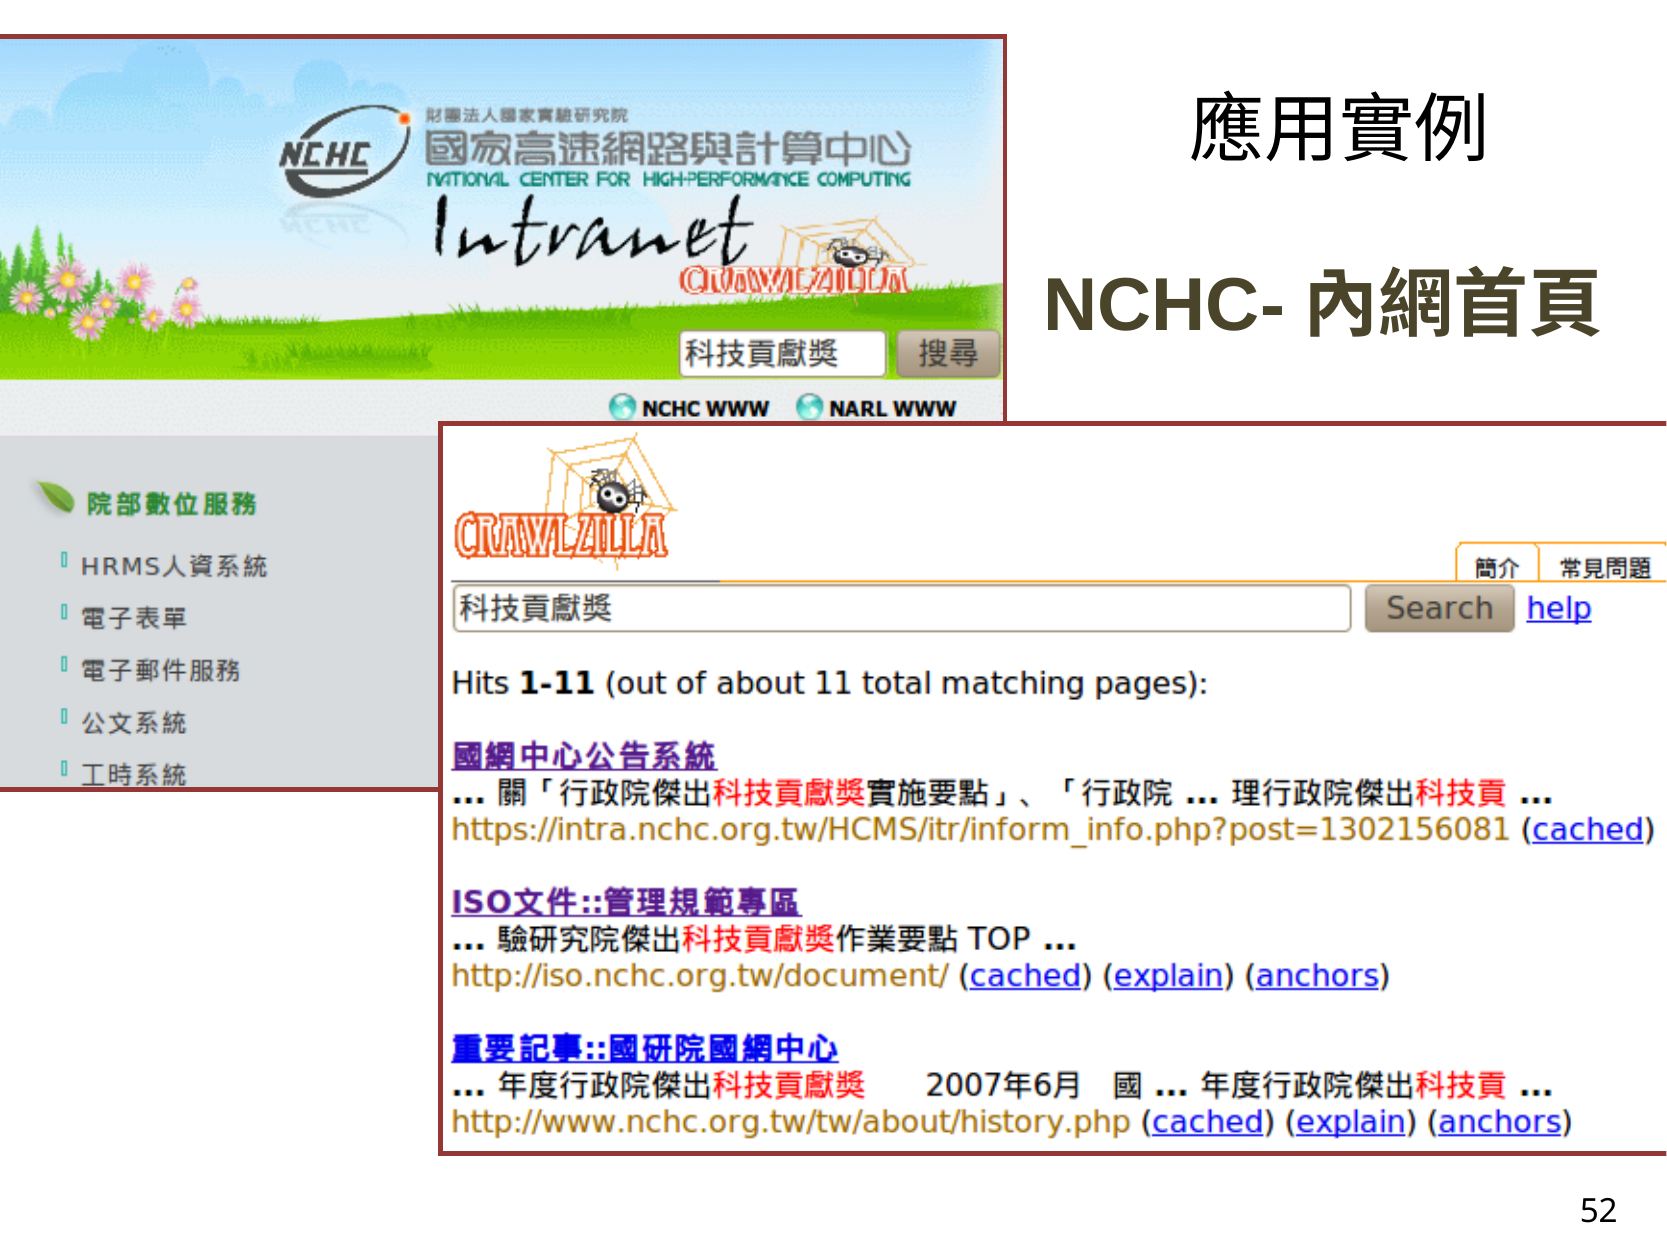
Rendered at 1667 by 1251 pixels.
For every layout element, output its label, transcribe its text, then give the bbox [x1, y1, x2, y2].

picture [0, 39, 1003, 788]
picture [442, 425, 1667, 1152]
title 應用實例 [1012, 52, 1667, 209]
text_box NCHC-內網首頁 [1028, 247, 1667, 353]
